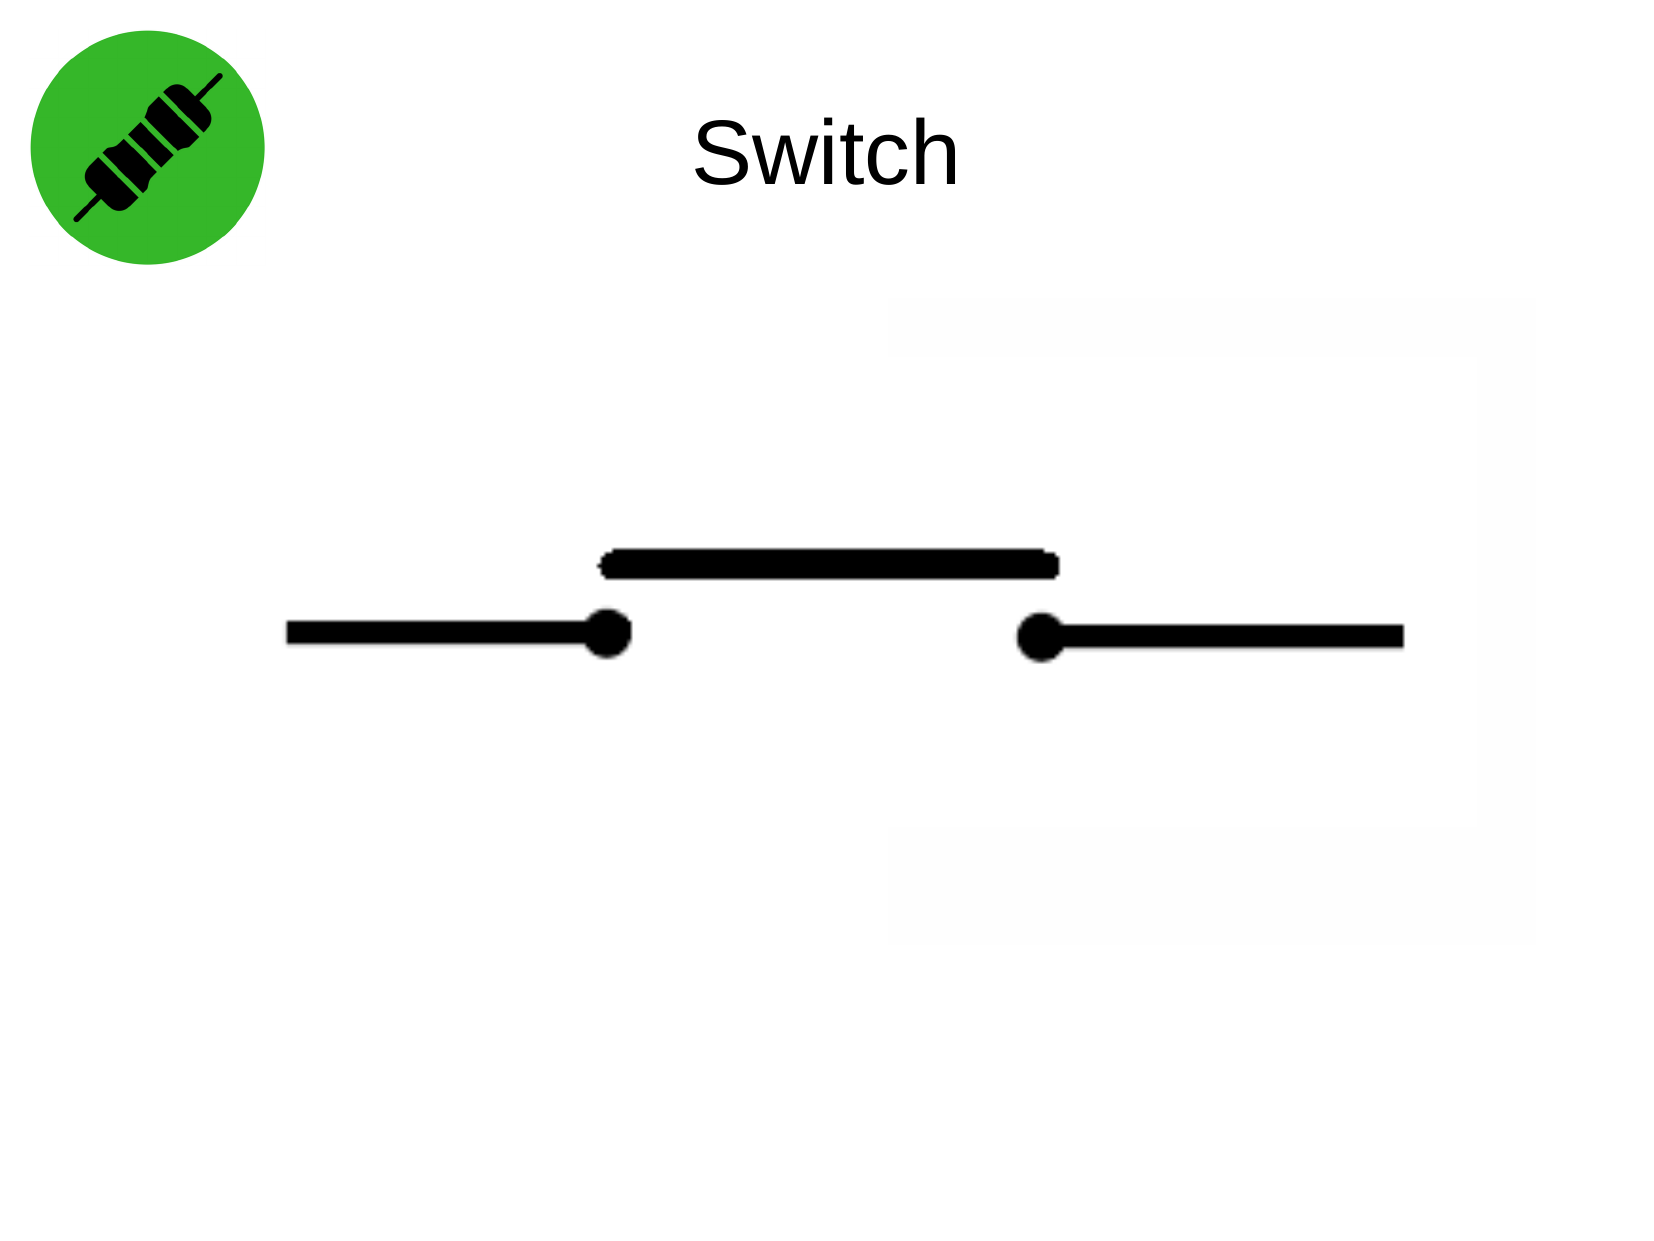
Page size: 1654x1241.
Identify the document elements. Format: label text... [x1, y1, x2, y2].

title Switch [266, 49, 1571, 257]
picture [29, 29, 266, 266]
picture [133, 298, 1536, 945]
